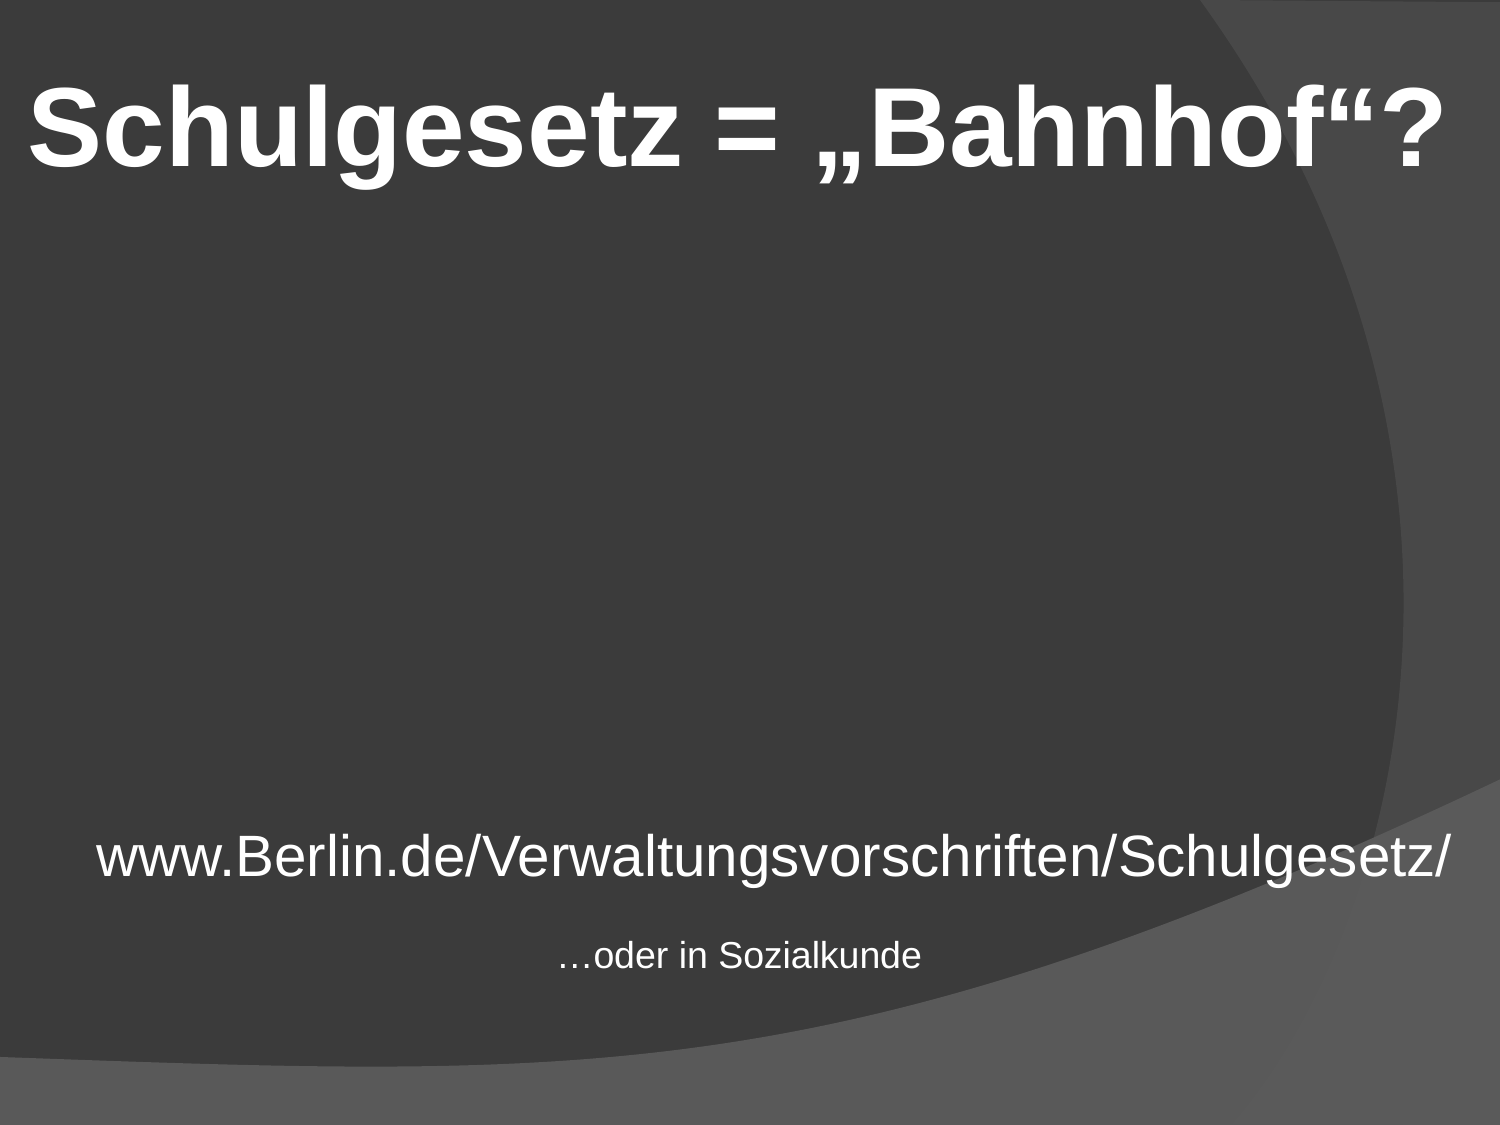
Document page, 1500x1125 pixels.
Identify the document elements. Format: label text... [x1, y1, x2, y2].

text_box www.Berlin.de/Verwaltungsvorschriften/Schulgesetz/ [82, 810, 1469, 896]
text_box …oder in Sozialkunde [541, 924, 937, 984]
text_box Schulgesetz = „Bahnhof“? [13, 46, 1465, 196]
